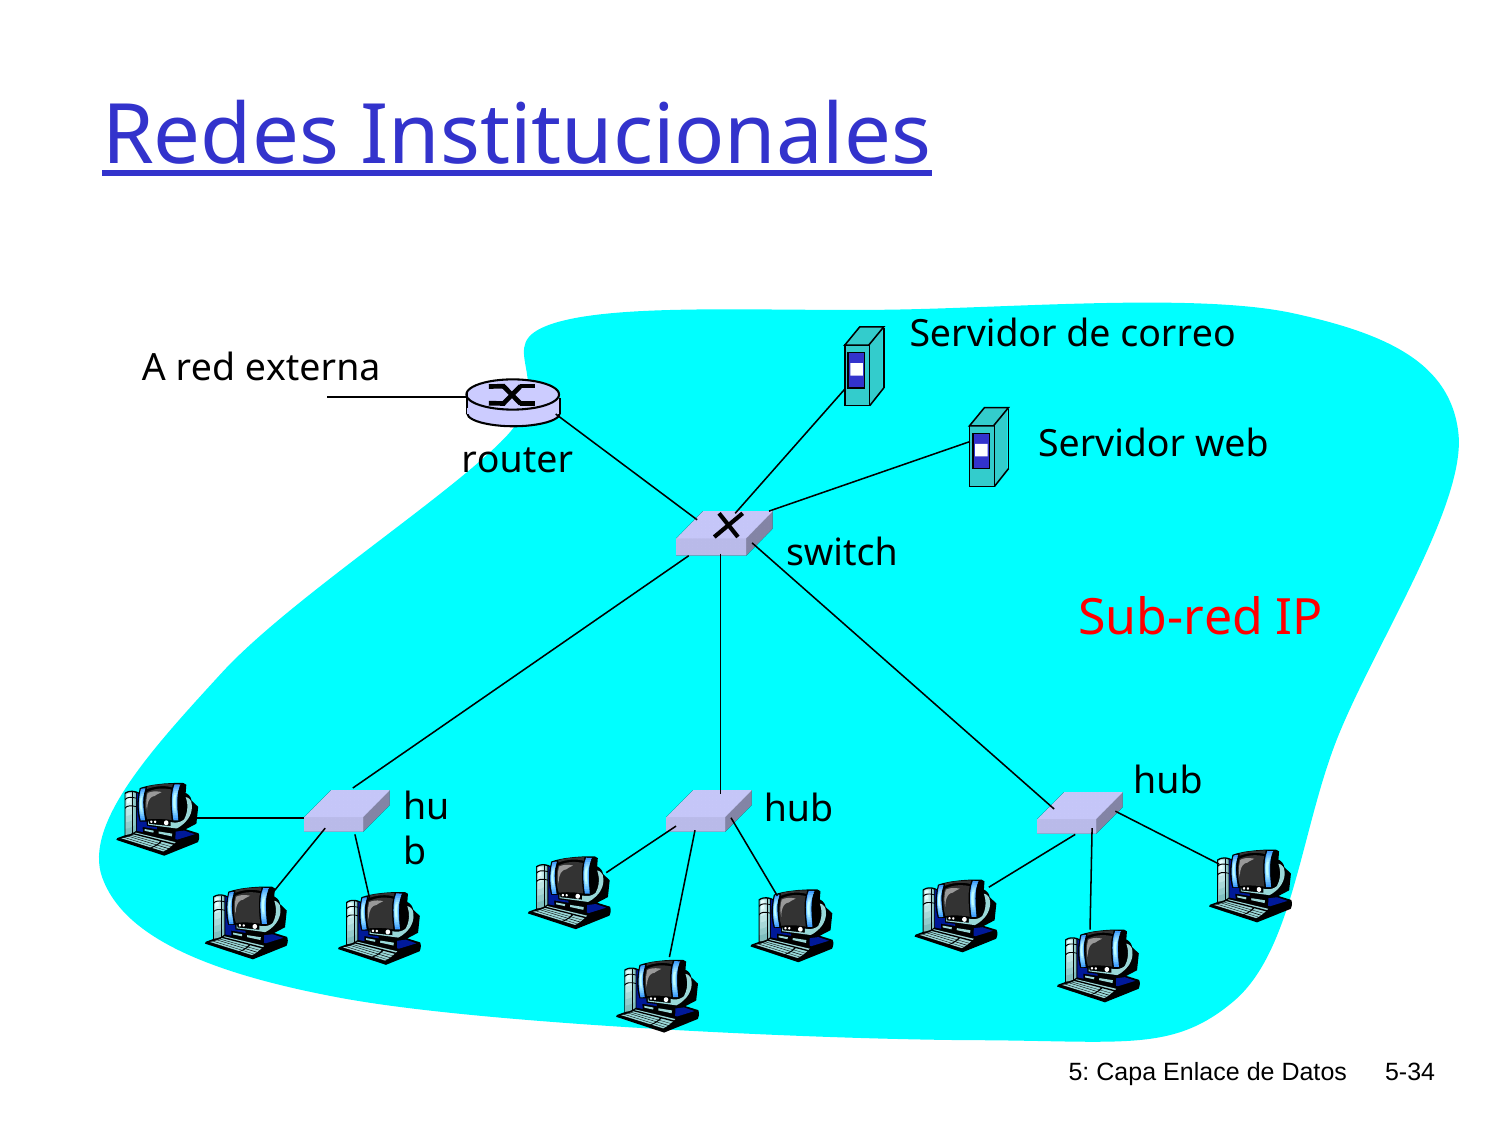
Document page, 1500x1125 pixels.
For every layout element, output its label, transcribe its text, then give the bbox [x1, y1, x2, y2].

text_box Sub-red IP [1063, 576, 1339, 653]
picture [1057, 928, 1142, 1003]
picture [116, 782, 201, 856]
picture [527, 855, 612, 930]
picture [616, 959, 701, 1033]
text_box Servidor web [1023, 410, 1284, 472]
text_box [98, 306, 1459, 1042]
picture [750, 888, 835, 963]
text_box A red externa [127, 334, 396, 396]
text_box switch [771, 520, 913, 582]
picture [914, 878, 999, 953]
title Redes Institucionales [87, 37, 1363, 225]
text_box Servidor de correo [894, 301, 1252, 362]
text_box hub [748, 776, 849, 837]
picture [1209, 848, 1294, 923]
picture [204, 885, 290, 960]
text_box hub [388, 774, 483, 880]
text_box router [446, 427, 589, 489]
picture [338, 891, 423, 965]
text_box hub [1118, 748, 1218, 810]
